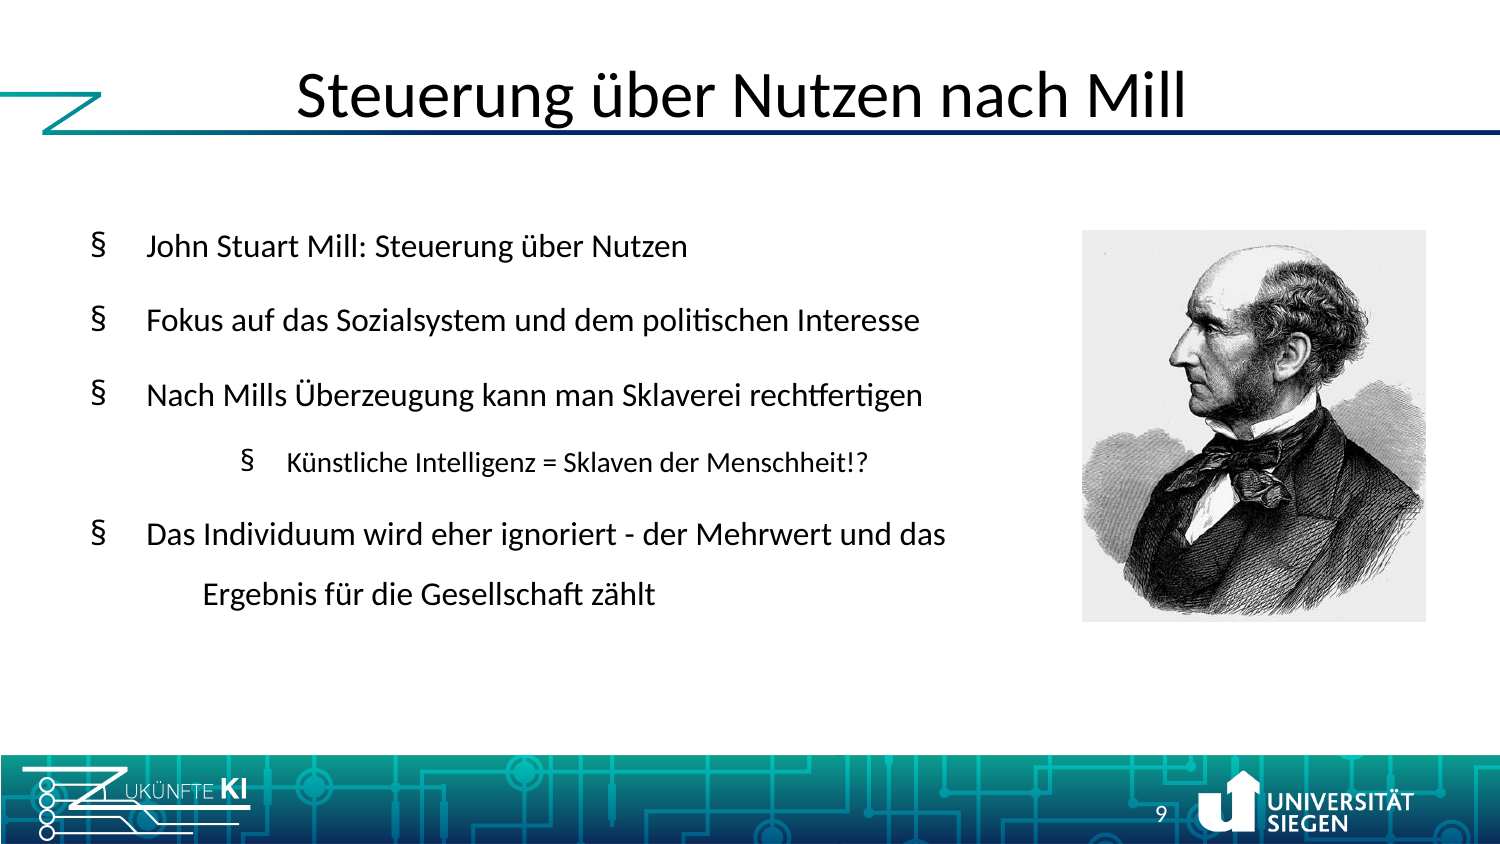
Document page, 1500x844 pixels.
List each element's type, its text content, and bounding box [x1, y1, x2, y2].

list John Stuart Mill: Steuerung über Nutzen Fokus auf das Sozialsystem und dem politischen Interesse Nach Mills Überzeugung kann man Sklaverei rechtfertigen Künstliche Intelligenz = Sklaven der Menschheit!? Das Individuum wird eher ignoriert - der Mehrwert und das Ergebnis für die Gesellschaft zählt [75, 196, 1083, 754]
text_box [1139, 790, 1490, 836]
picture [1082, 230, 1426, 622]
title Steuerung über Nutzen nach Mill [75, 20, 1426, 161]
